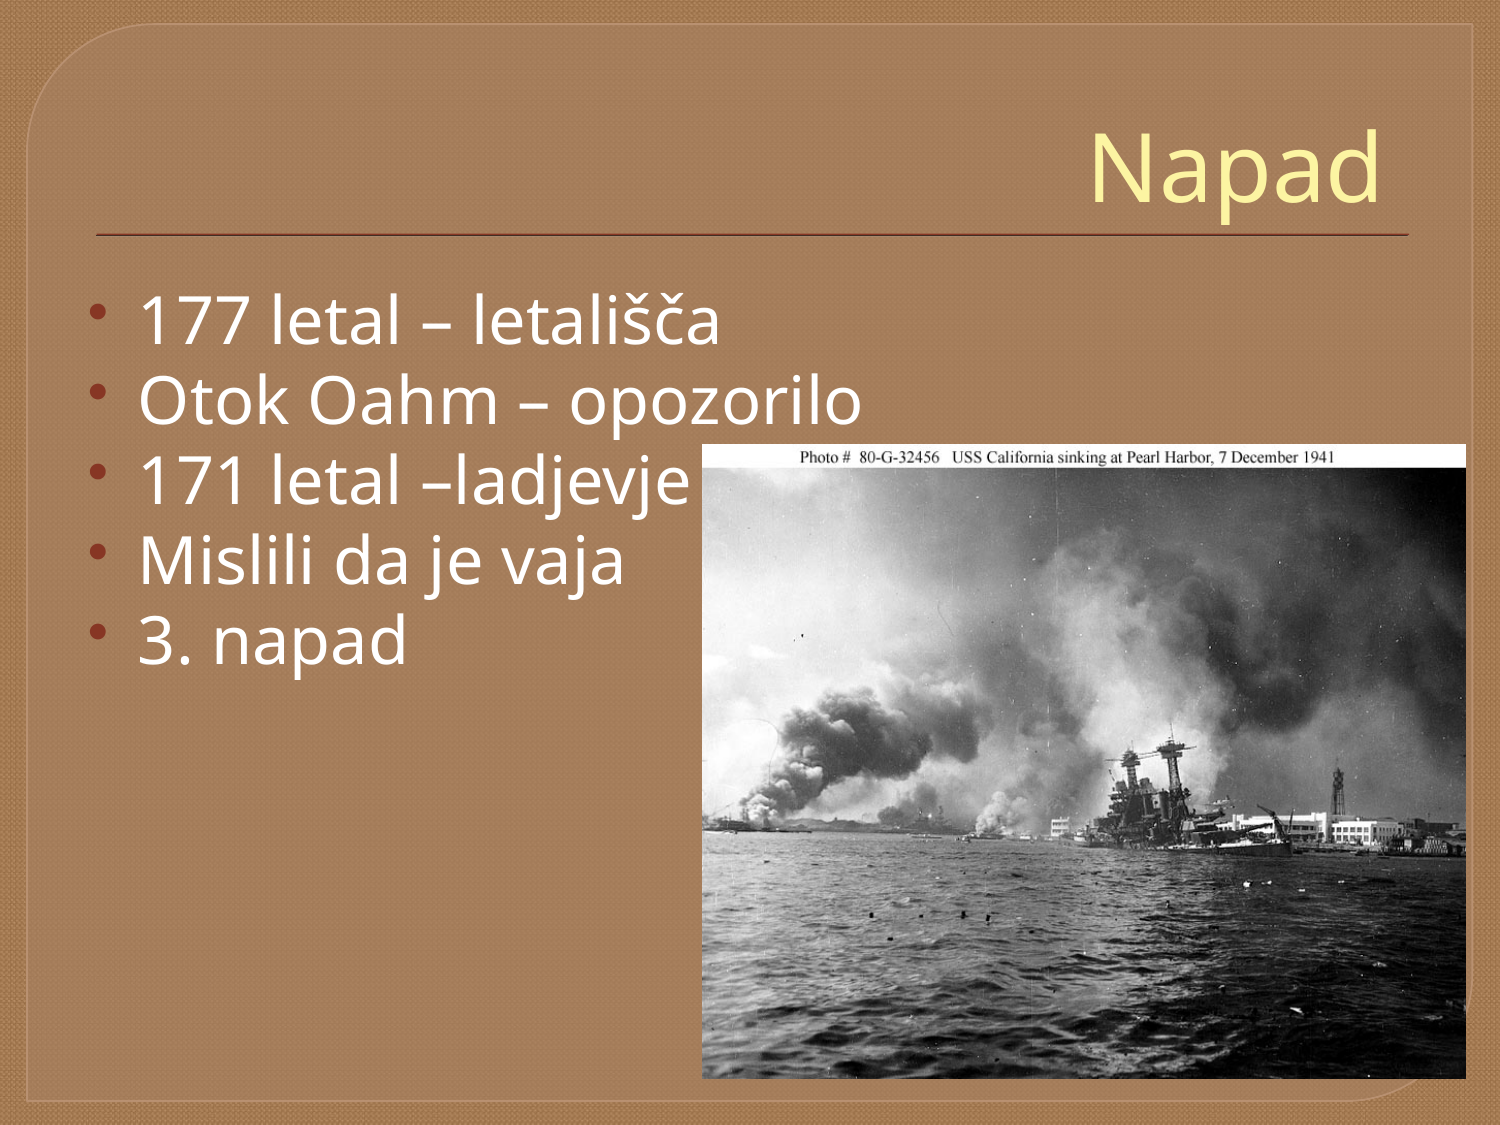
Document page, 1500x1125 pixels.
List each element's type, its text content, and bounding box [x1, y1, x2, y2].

list 177 letal – letališča Otok Oahm – opozorilo 171 letal –ladjevje Mislili da je vaja 3. napad [75, 270, 1425, 1013]
title Napad [75, 41, 1425, 230]
picture [0, 0, 1500, 1125]
